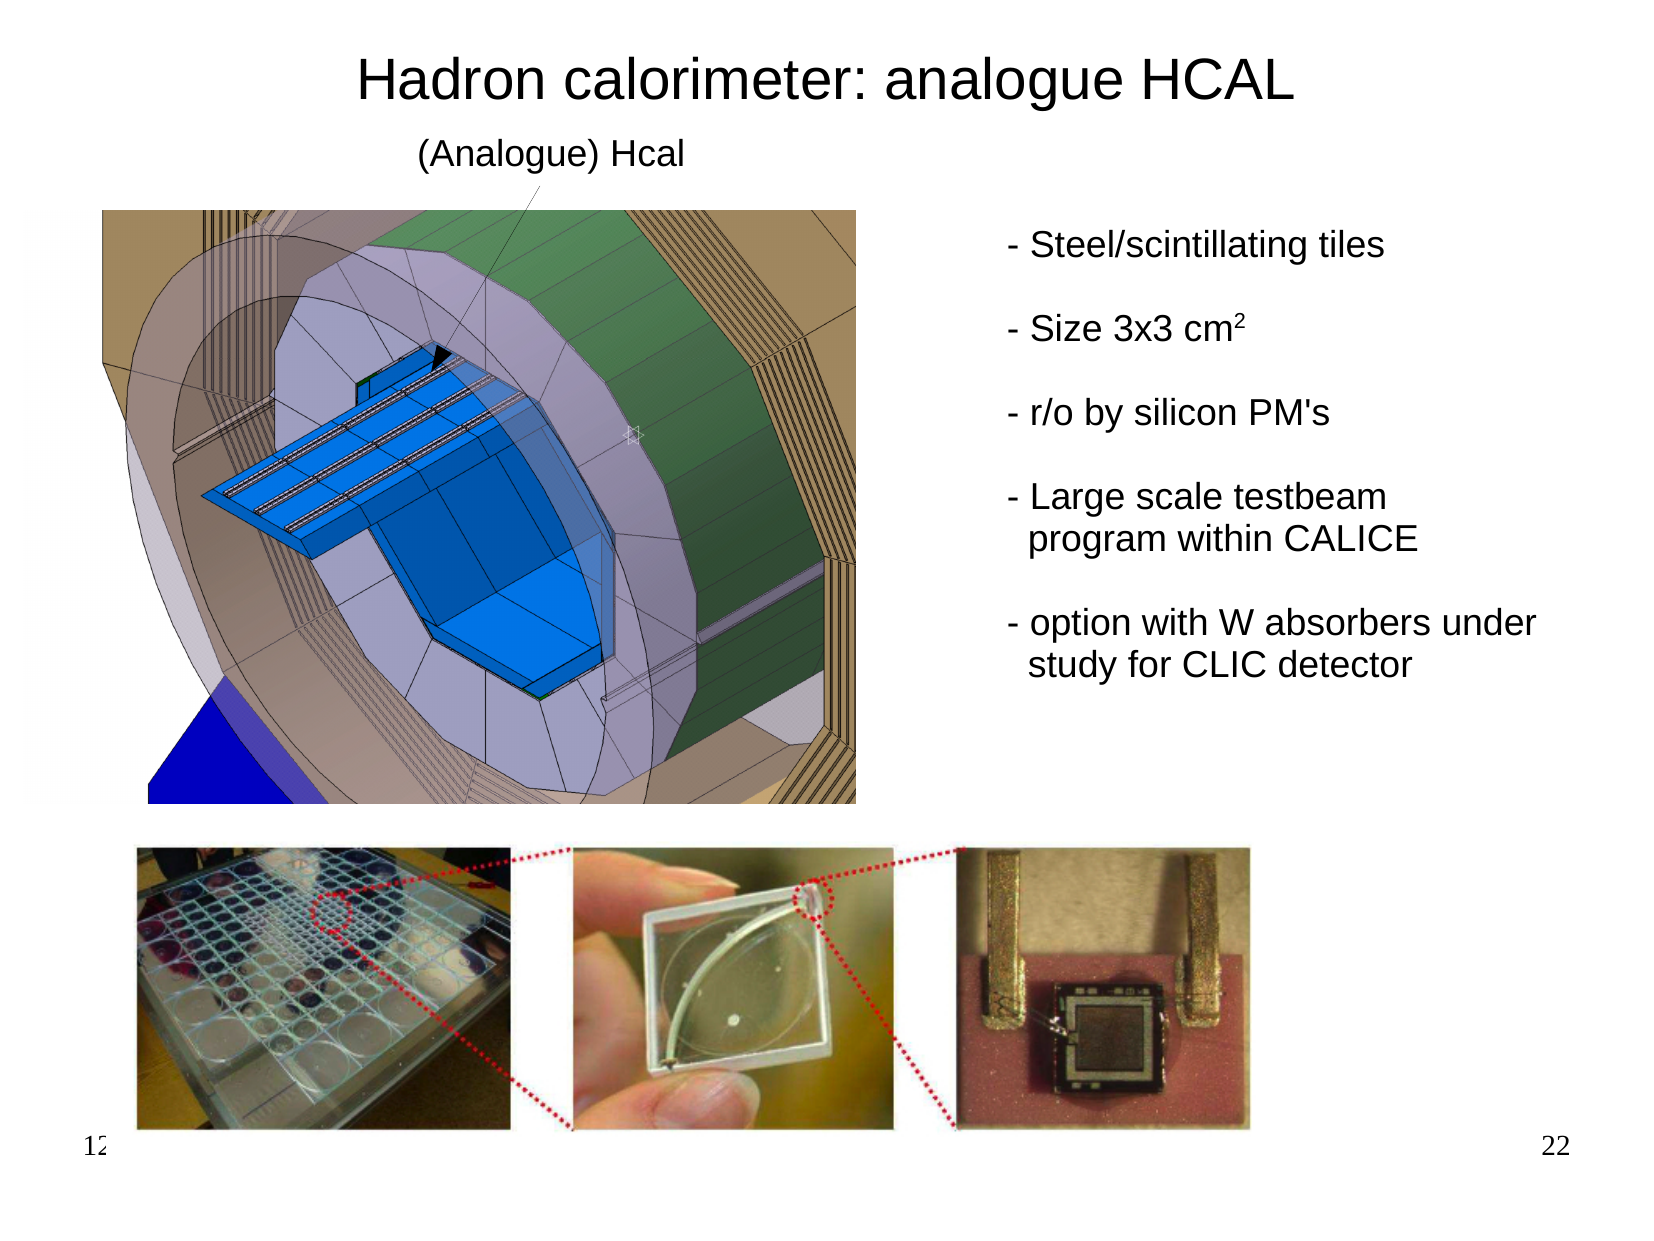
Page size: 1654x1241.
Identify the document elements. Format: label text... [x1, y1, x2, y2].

text_box (Analogue) Hcal [402, 145, 733, 184]
picture [23, 210, 856, 804]
title Hadron calorimeter: analogue HCAL [82, 13, 1571, 145]
text_box - Steel/scintillating tiles - Size 3x3 cm2 - r/o by silicon PM's - Large scale testbeam program within CALICE - option with W absorbers under study for CLIC detector [992, 216, 1563, 696]
picture [106, 826, 1291, 1174]
